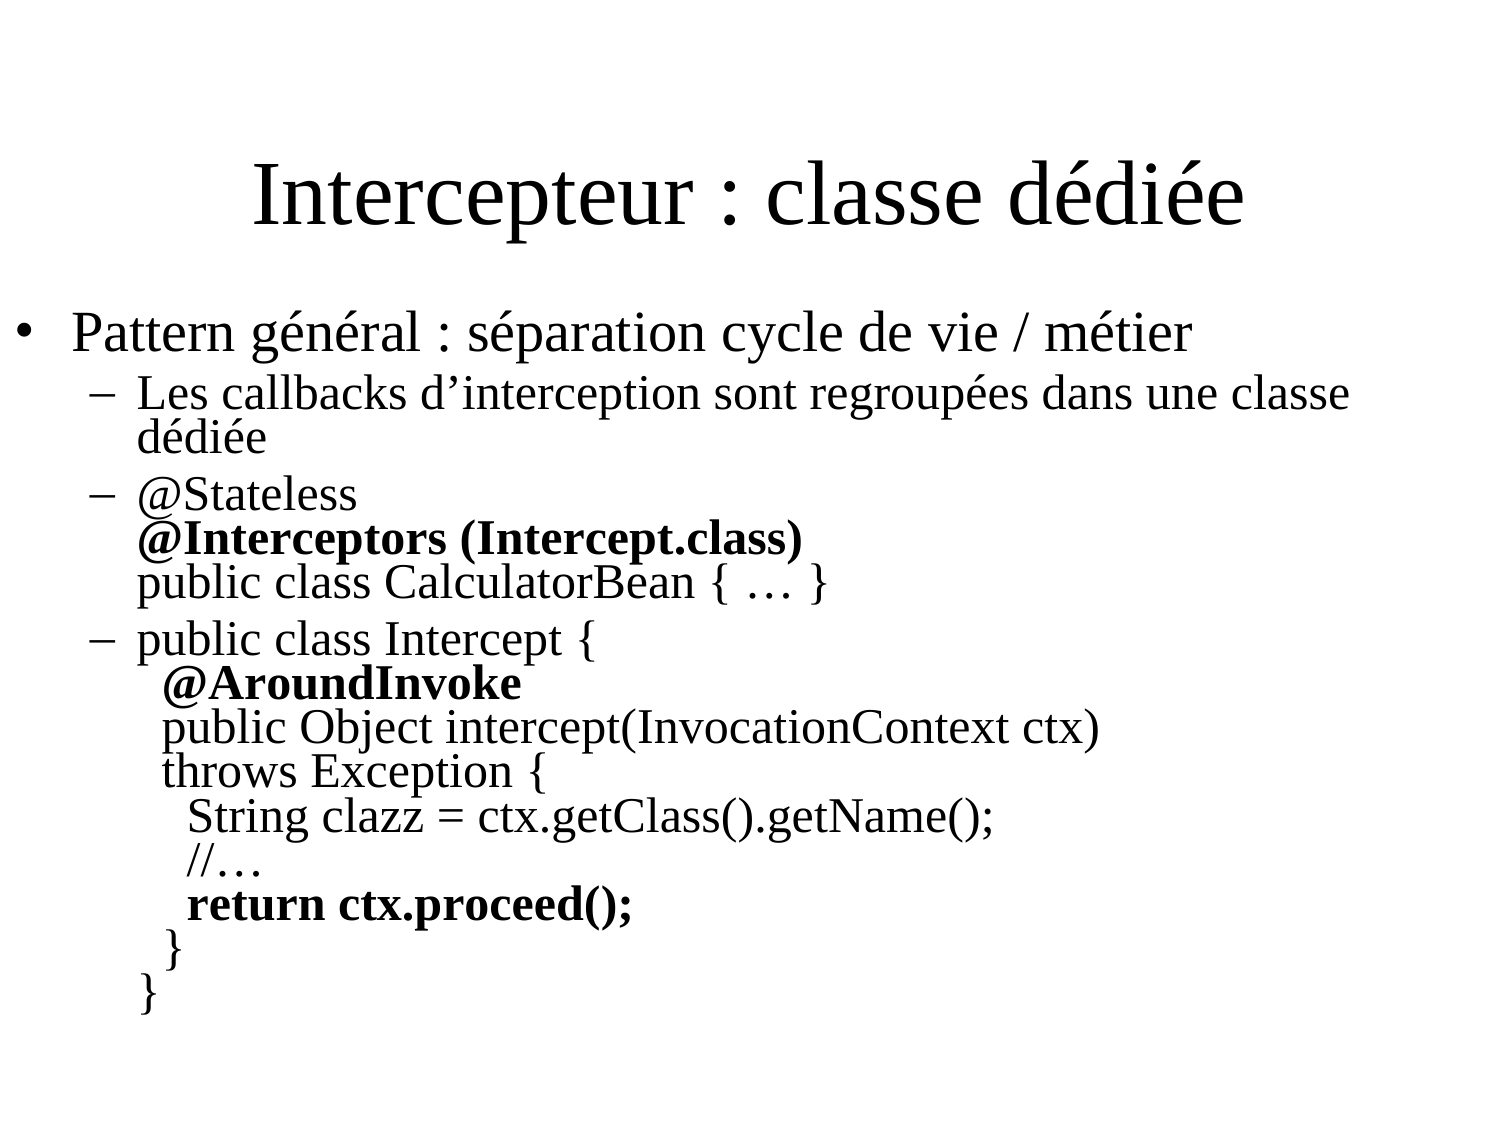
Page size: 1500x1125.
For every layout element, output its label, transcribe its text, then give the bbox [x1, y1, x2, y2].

list Pattern général : séparation cycle de vie / métier Les callbacks d’interception sont regroupées dans une classe dédiée @Stateless @Interceptors (Intercept.class) public class CalculatorBean { … } public class Intercept { @AroundInvoke public Object intercept(InvocationContext ctx) throws Exception { String clazz = ctx.getClass().getName(); //… return ctx.proceed(); } } [0, 302, 1500, 1094]
title Intercepteur : classe dédiée [112, 99, 1388, 288]
